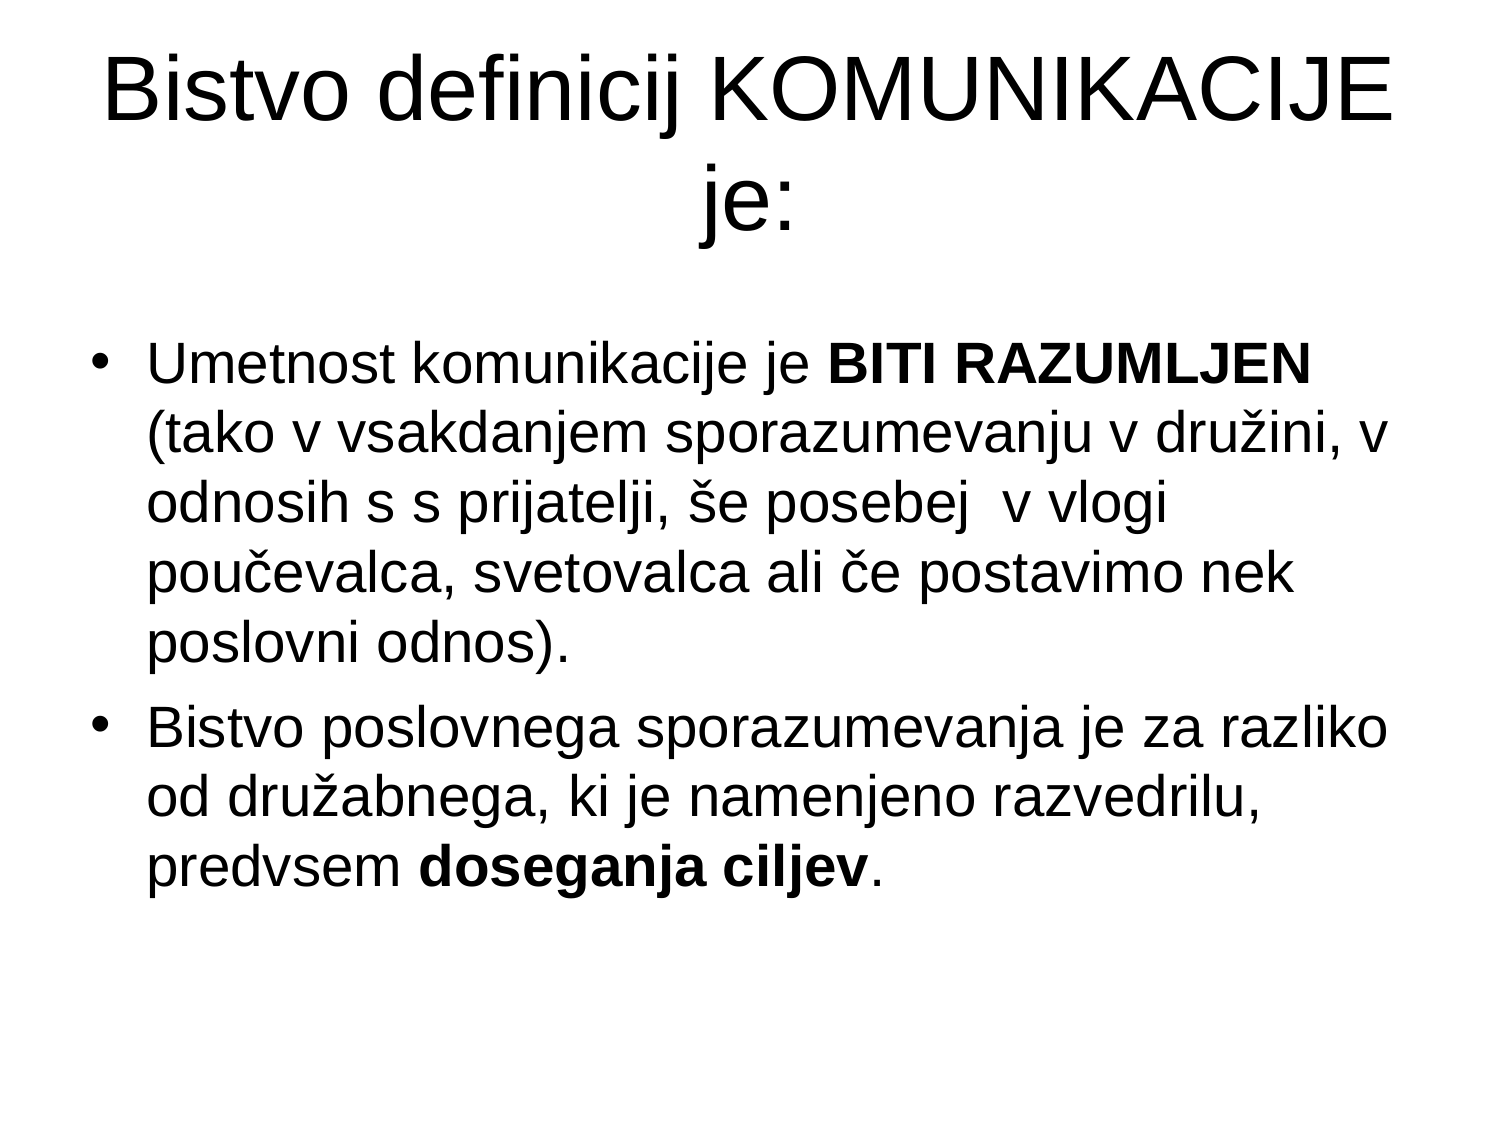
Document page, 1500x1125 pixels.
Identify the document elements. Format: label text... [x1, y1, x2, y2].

list Umetnost komunikacije je BITI RAZUMLJEN (tako v vsakdanjem sporazumevanju v družini, v odnosih s s prijatelji, še posebej v vlogi poučevalca, svetovalca ali če postavimo nek poslovni odnos). Bistvo poslovnega sporazumevanja je za razliko od družabnega, ki je namenjeno razvedrilu, predvsem doseganja ciljev. [75, 317, 1426, 1006]
title Bistvo definicij KOMUNIKACIJE je: [75, 21, 1426, 257]
